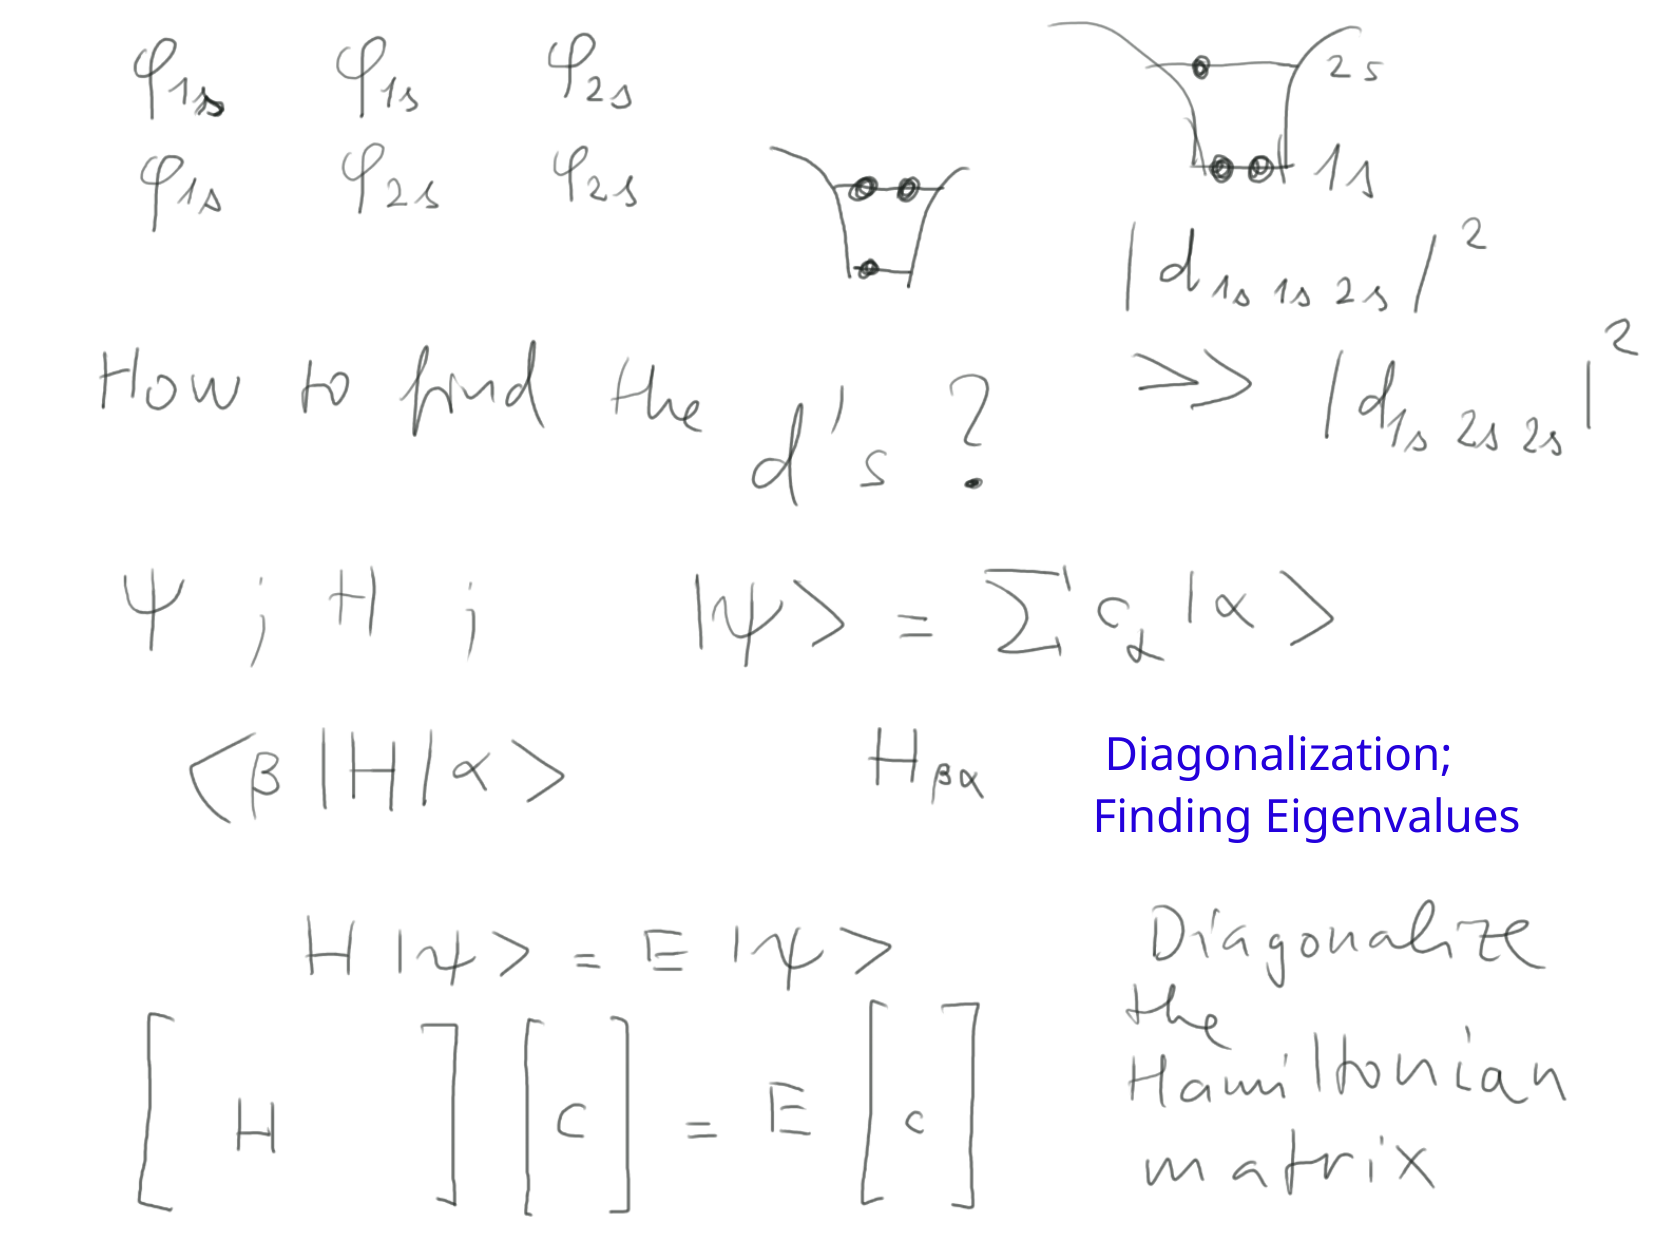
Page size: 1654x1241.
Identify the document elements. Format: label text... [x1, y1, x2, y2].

text_box Diagonalization; Finding Eigenvalues [1077, 713, 1630, 893]
picture [25, 0, 1654, 1241]
